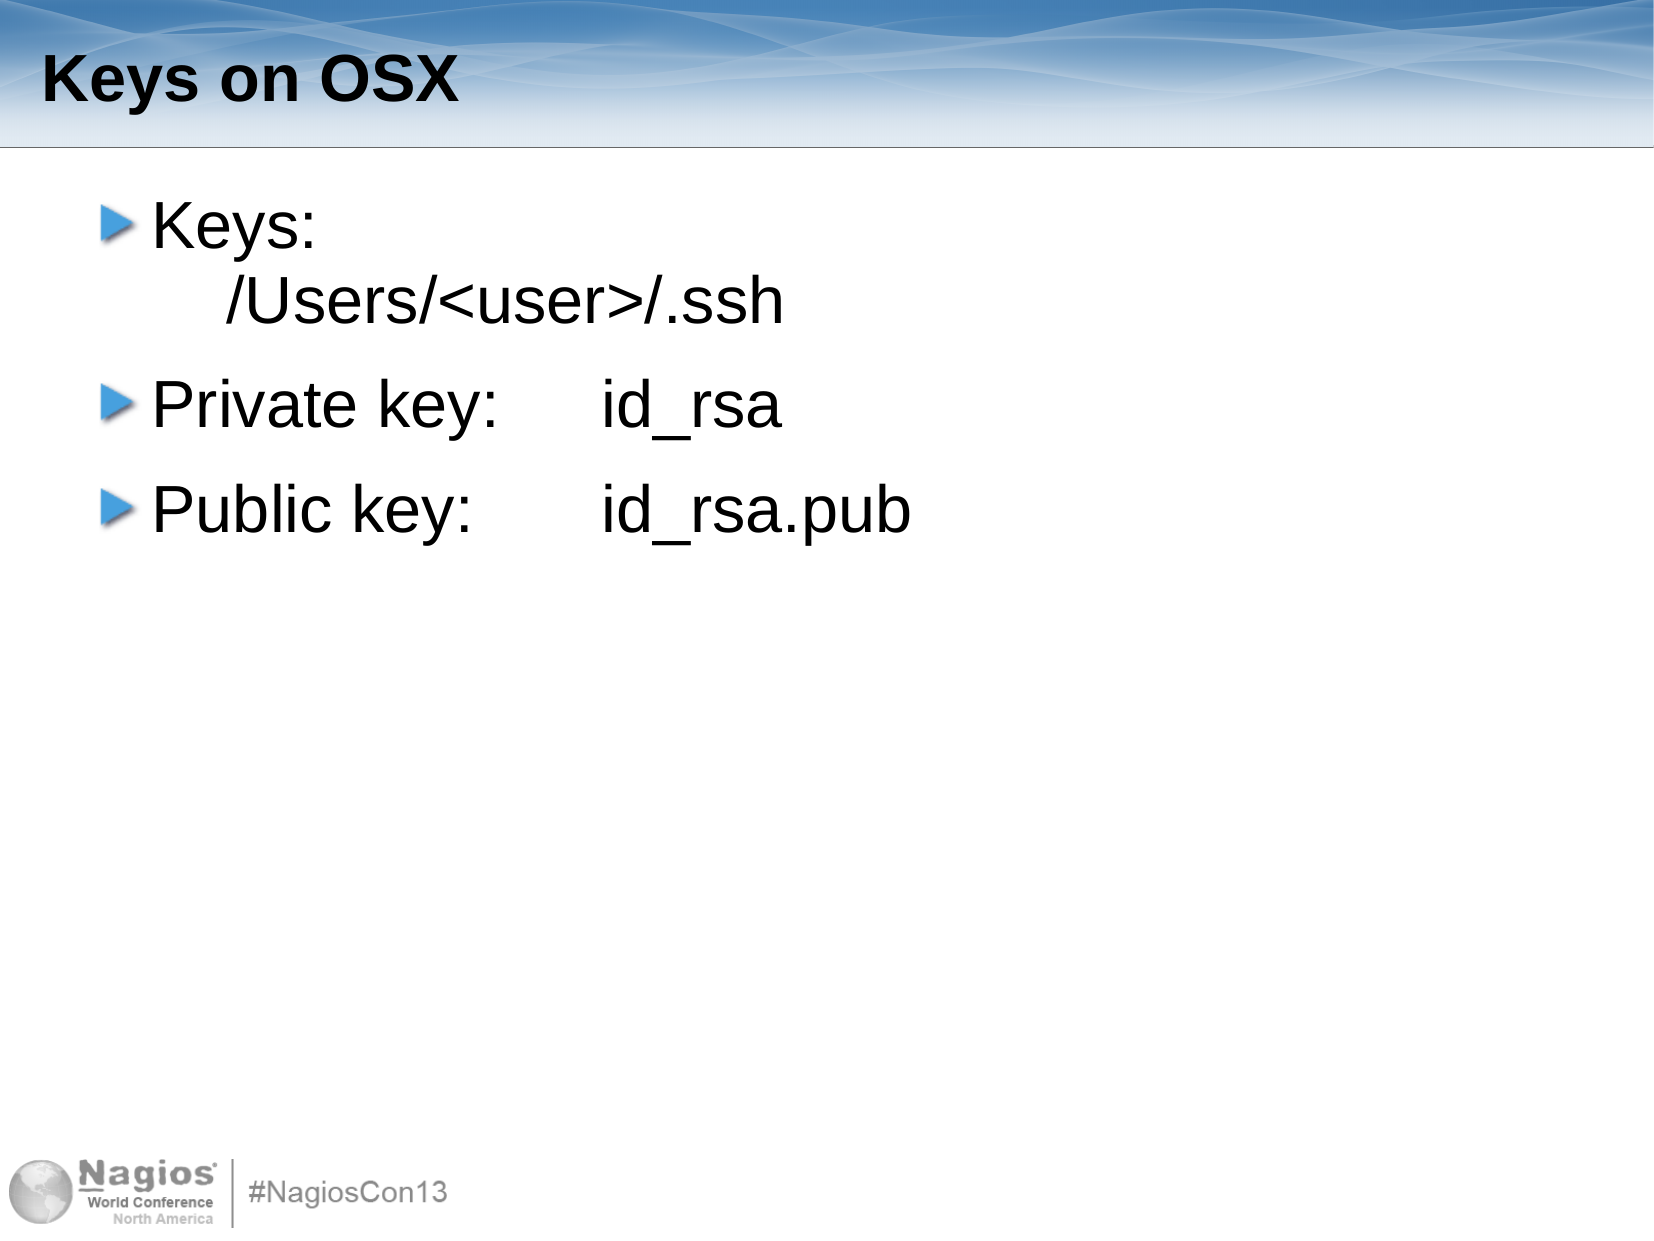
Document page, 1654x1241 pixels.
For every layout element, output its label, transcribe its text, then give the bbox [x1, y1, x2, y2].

picture [0, 0, 1654, 147]
list Keys: /Users/<user>/.ssh Private key: id_rsa Public key: id_rsa.pub [80, 188, 1569, 1007]
title Keys on OSX [41, 29, 1248, 127]
picture [9, 1159, 453, 1228]
